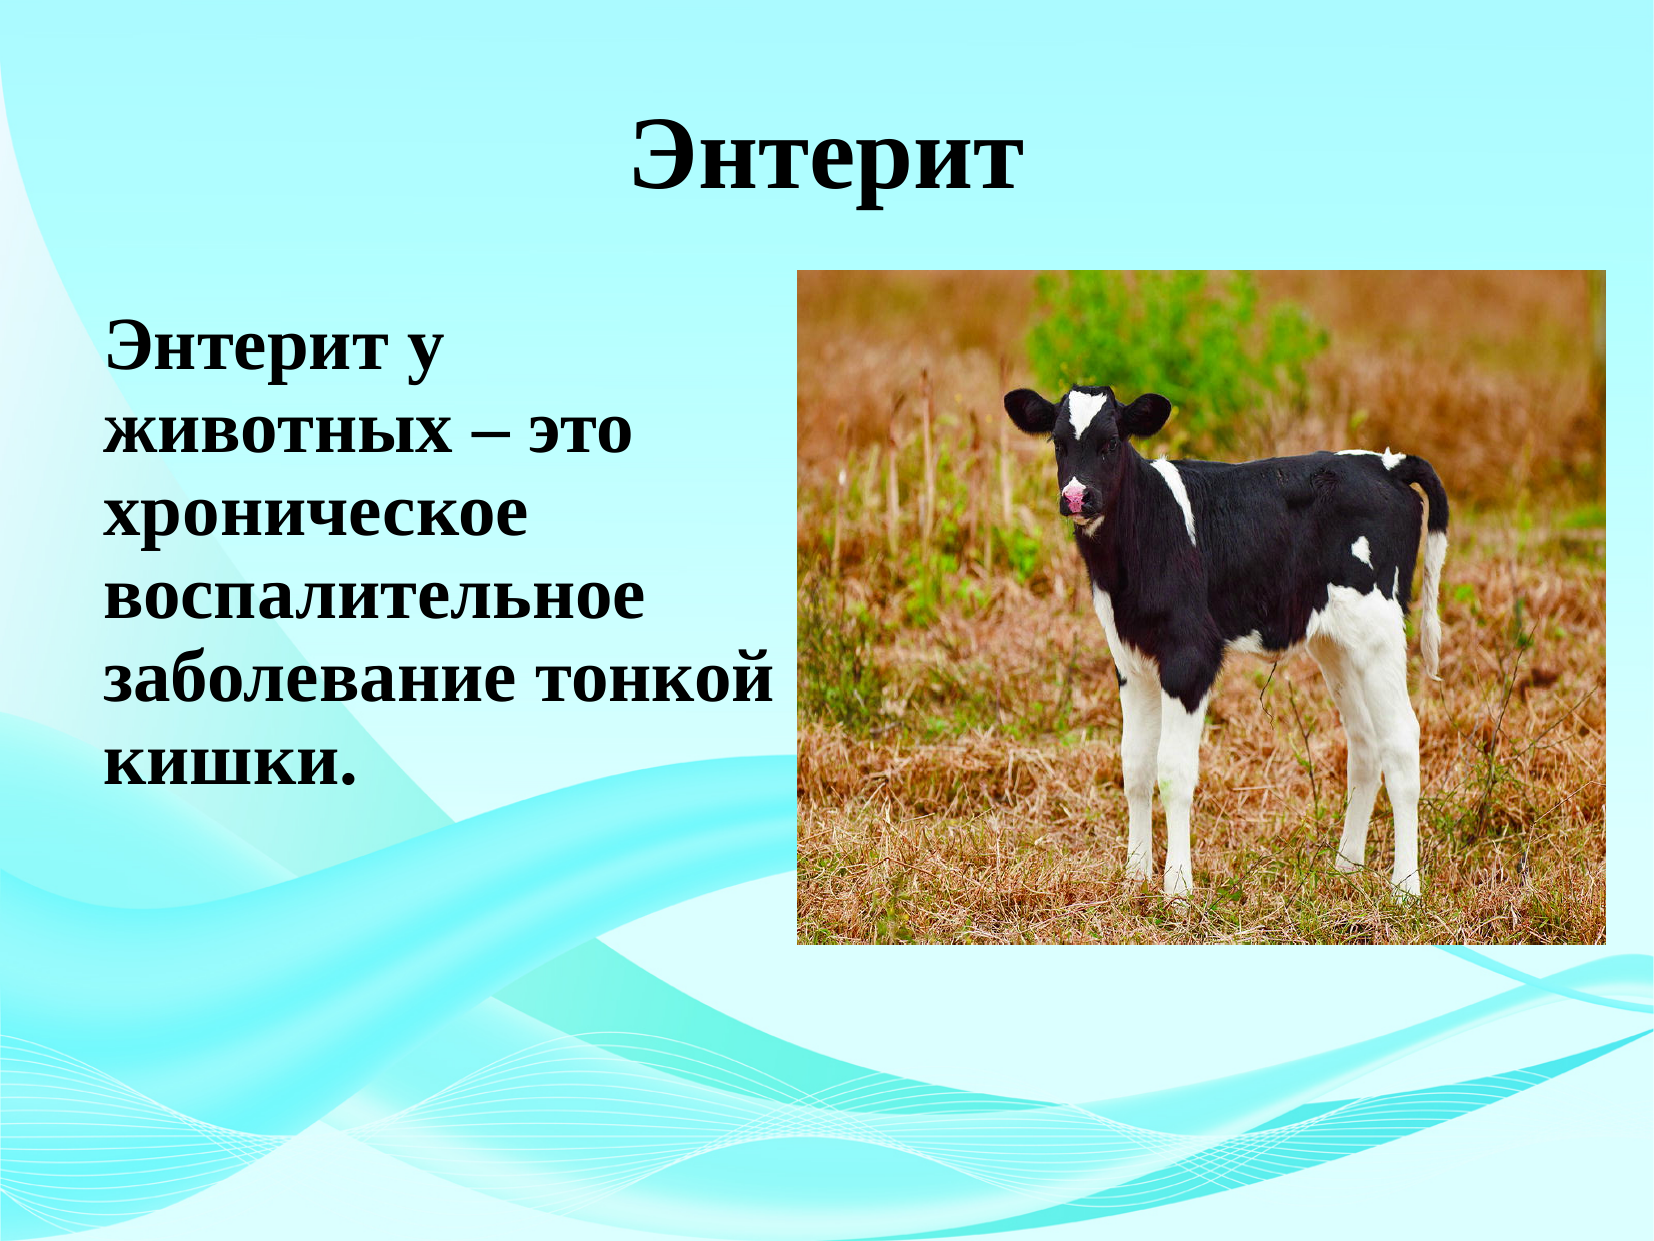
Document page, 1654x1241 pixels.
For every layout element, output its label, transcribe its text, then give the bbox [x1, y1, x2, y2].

picture [0, 0, 1654, 1241]
text_box Энтерит у животных – это хроническое воспалительное заболевание тонкой кишки. [88, 295, 798, 1093]
title Энтерит [82, 49, 1571, 257]
